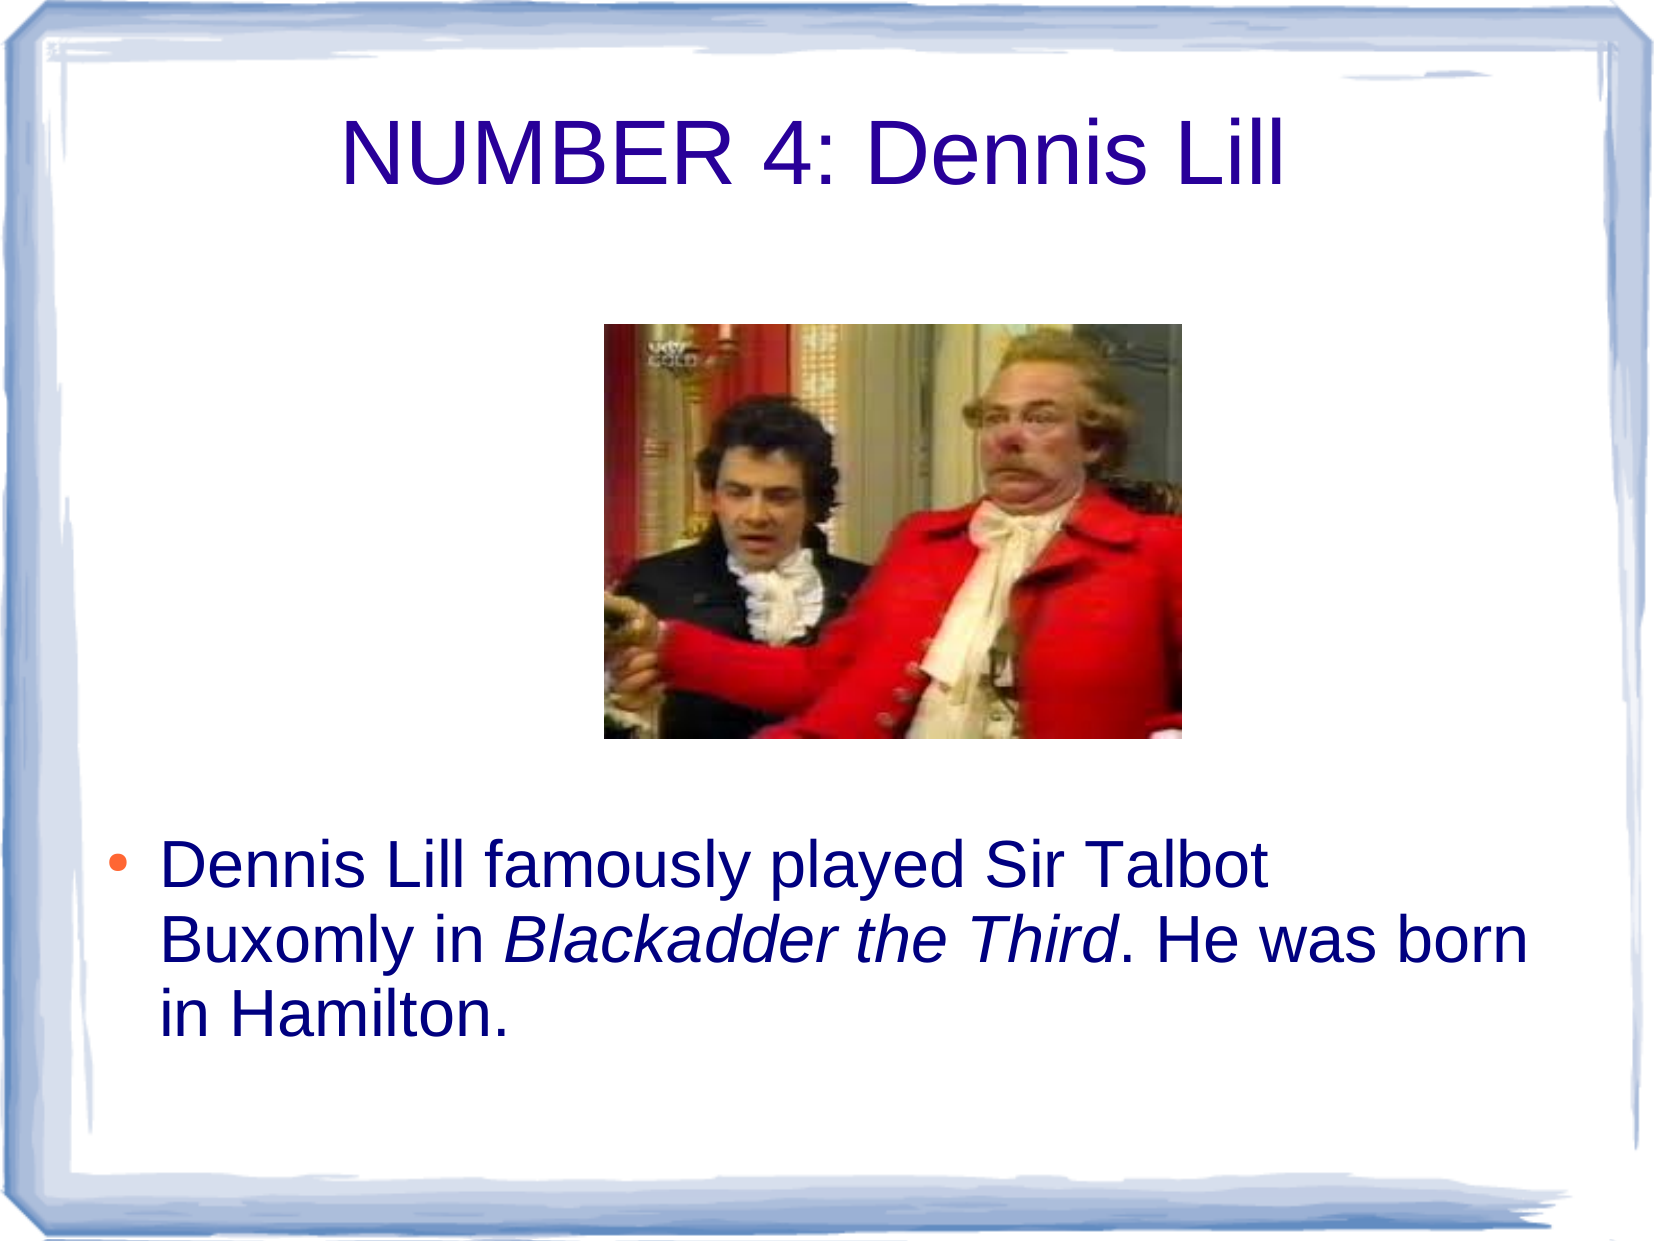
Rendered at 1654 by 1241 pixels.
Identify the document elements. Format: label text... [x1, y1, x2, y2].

title NUMBER 4: Dennis Lill [82, 49, 1571, 257]
list Dennis Lill famously played Sir Talbot Buxomly in Blackadder the Third. He was born in Hamilton. [88, 826, 1542, 1093]
picture [0, 0, 1654, 1241]
